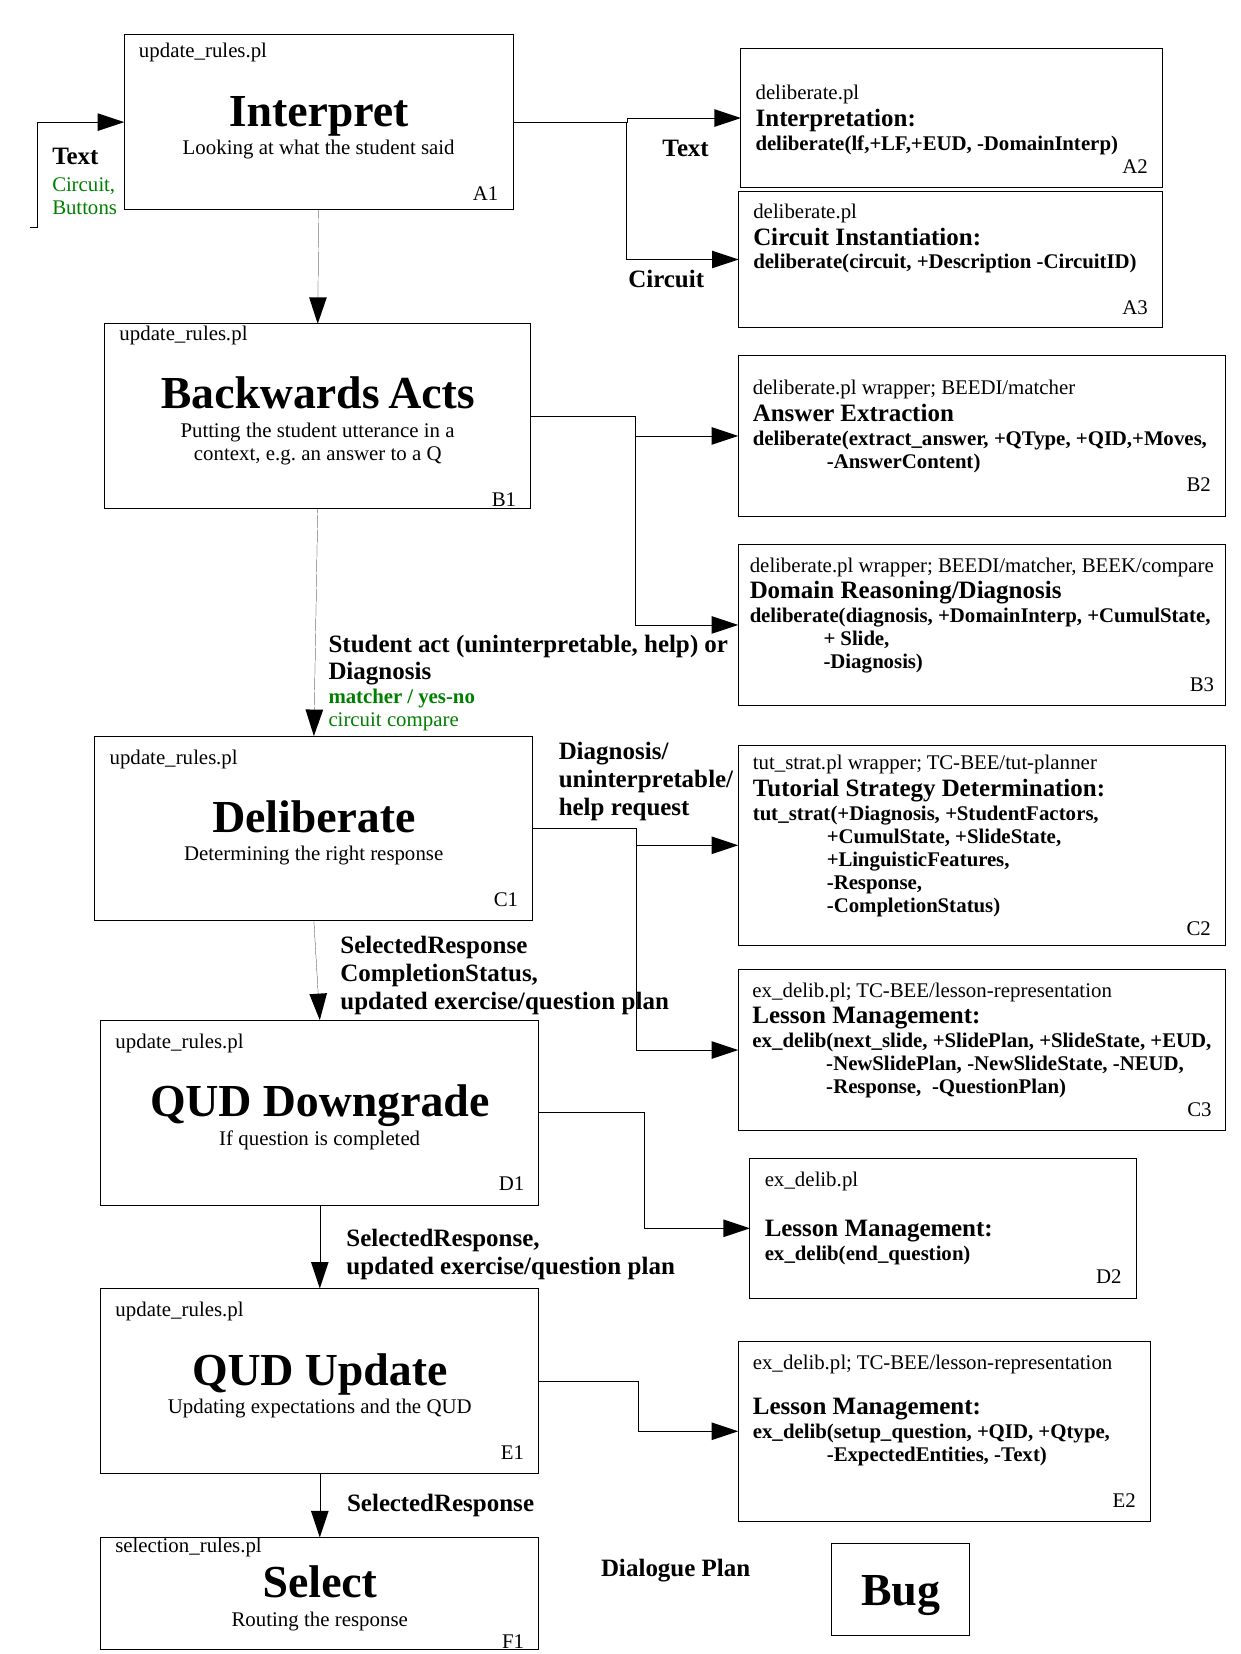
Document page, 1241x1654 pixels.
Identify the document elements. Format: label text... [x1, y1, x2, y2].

text_box selection_rules.pl Select Routing the response F1 [100, 1537, 539, 1650]
text_box ex_delib.pl; TC-BEE/lesson-representation Lesson Management: ex_delib(setup_question, +QID, +Qtype, -ExpectedEntities, -Text) E2 [738, 1341, 1151, 1522]
text_box Diagnosis/ uninterpretable/ help request [544, 730, 746, 829]
text_box Circuit, Buttons [38, 165, 131, 227]
text_box SelectedResponse CompletionStatus, updated exercise/question plan [637, 924, 681, 1023]
text_box deliberate.pl Circuit Instantiation: deliberate(circuit, +Description -CircuitID) A3 [738, 191, 1163, 328]
text_box update_rules.pl Deliberate Determining the right response C1 [94, 736, 533, 921]
text_box deliberate.pl Interpretation: deliberate(lf,+LF,+EUD, -DomainInterp) A2 [740, 48, 1163, 188]
text_box deliberate.pl wrapper; BEEDI/matcher, BEEK/compare Domain Reasoning/Diagnosis deliberate(diagnosis, +DomainInterp, +CumulState, + Slide, -Diagnosis) B3 [738, 544, 1226, 706]
text_box update_rules.pl Backwards Acts Putting the student utterance in a context, e.g. an answer to a Q B1 [104, 323, 531, 509]
text_box update_rules.pl Interpret Looking at what the student said A1 [124, 34, 514, 210]
text_box SelectedResponse [332, 1481, 547, 1525]
text_box Bug [831, 1543, 970, 1636]
text_box tut_strat.pl wrapper; TC-BEE/tut-planner Tutorial Strategy Determination: tut_strat(+Diagnosis, +StudentFactors, +CumulState, +SlideState, +LinguisticFeatures, -Response, -CompletionStatus) C2 [738, 745, 1226, 946]
text_box ex_delib.pl Lesson Management: ex_delib(end_question) D2 [749, 1158, 1137, 1299]
text_box Circuit [613, 257, 719, 301]
text_box Dialogue Plan [586, 1547, 763, 1590]
text_box update_rules.pl QUD Downgrade If question is completed D1 [100, 1020, 539, 1206]
text_box update_rules.pl QUD Update Updating expectations and the QUD E1 [100, 1288, 539, 1474]
text_box deliberate.pl wrapper; BEEDI/matcher Answer Extraction deliberate(extract_answer, +QType, +QID,+Moves, -AnswerContent) B2 [738, 355, 1226, 517]
text_box ex_delib.pl; TC-BEE/lesson-representation Lesson Management: ex_delib(next_slide, +SlidePlan, +SlideState, +EUD, -NewSlidePlan, -NewSlideState, -NEUD, -Response, -QuestionPlan) C3 [738, 969, 1226, 1131]
text_box Text [647, 127, 726, 170]
text_box Text [38, 135, 115, 165]
text_box SelectedResponse CompletionStatus, updated exercise/question plan [325, 924, 636, 1023]
text_box SelectedResponse, updated exercise/question plan [331, 1216, 686, 1288]
text_box Student act (uninterpretable, help) or Diagnosis matcher / yes-no circuit compare [313, 622, 740, 739]
